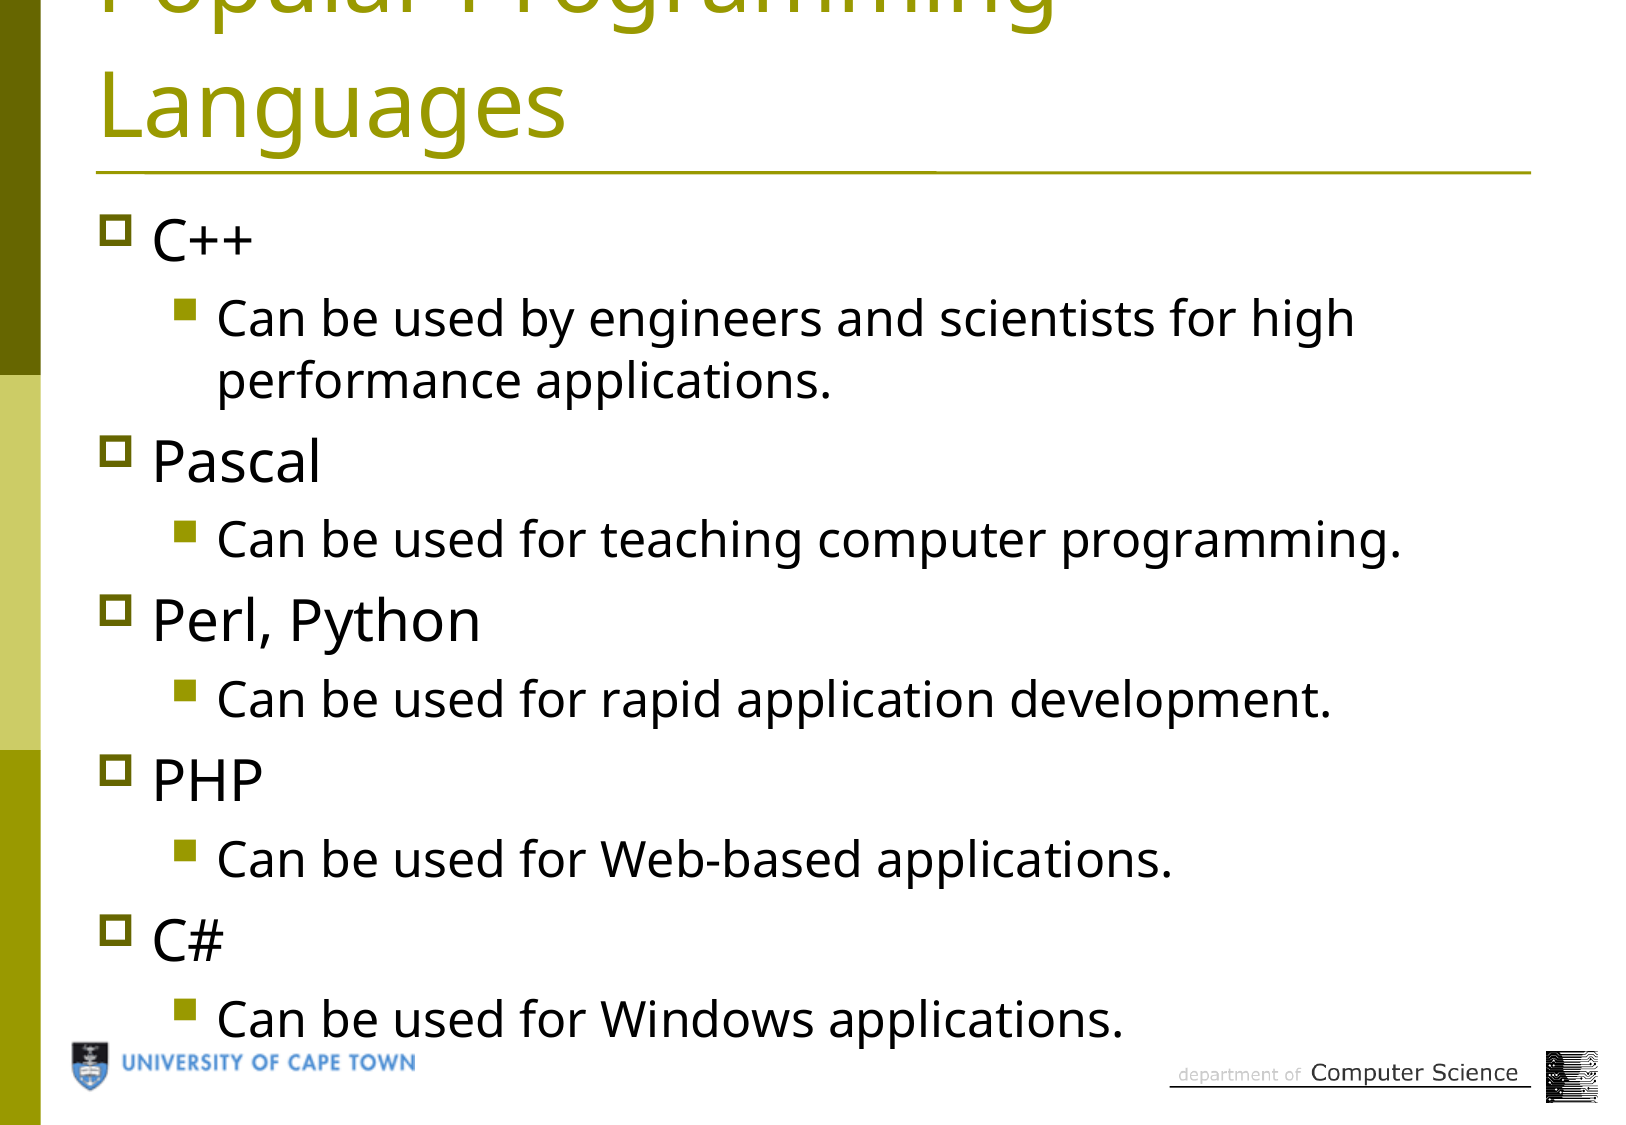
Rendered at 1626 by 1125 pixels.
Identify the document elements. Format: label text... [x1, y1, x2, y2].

picture [329, 1024, 343, 1034]
picture [400, 1024, 414, 1034]
picture [1169, 1043, 1532, 1091]
picture [255, 1024, 268, 1034]
picture [61, 1024, 415, 1103]
title Popular Programming Languages [81, 45, 1544, 173]
picture [1546, 1051, 1598, 1103]
list C++ Can be used by engineers and scientists for high performance applications. Pascal Can be used for teaching computer programming. Perl, Python Can be used for rapid application development. PHP Can be used for Web-based applications. C# Can be used for Windows applications. [81, 196, 1544, 1006]
